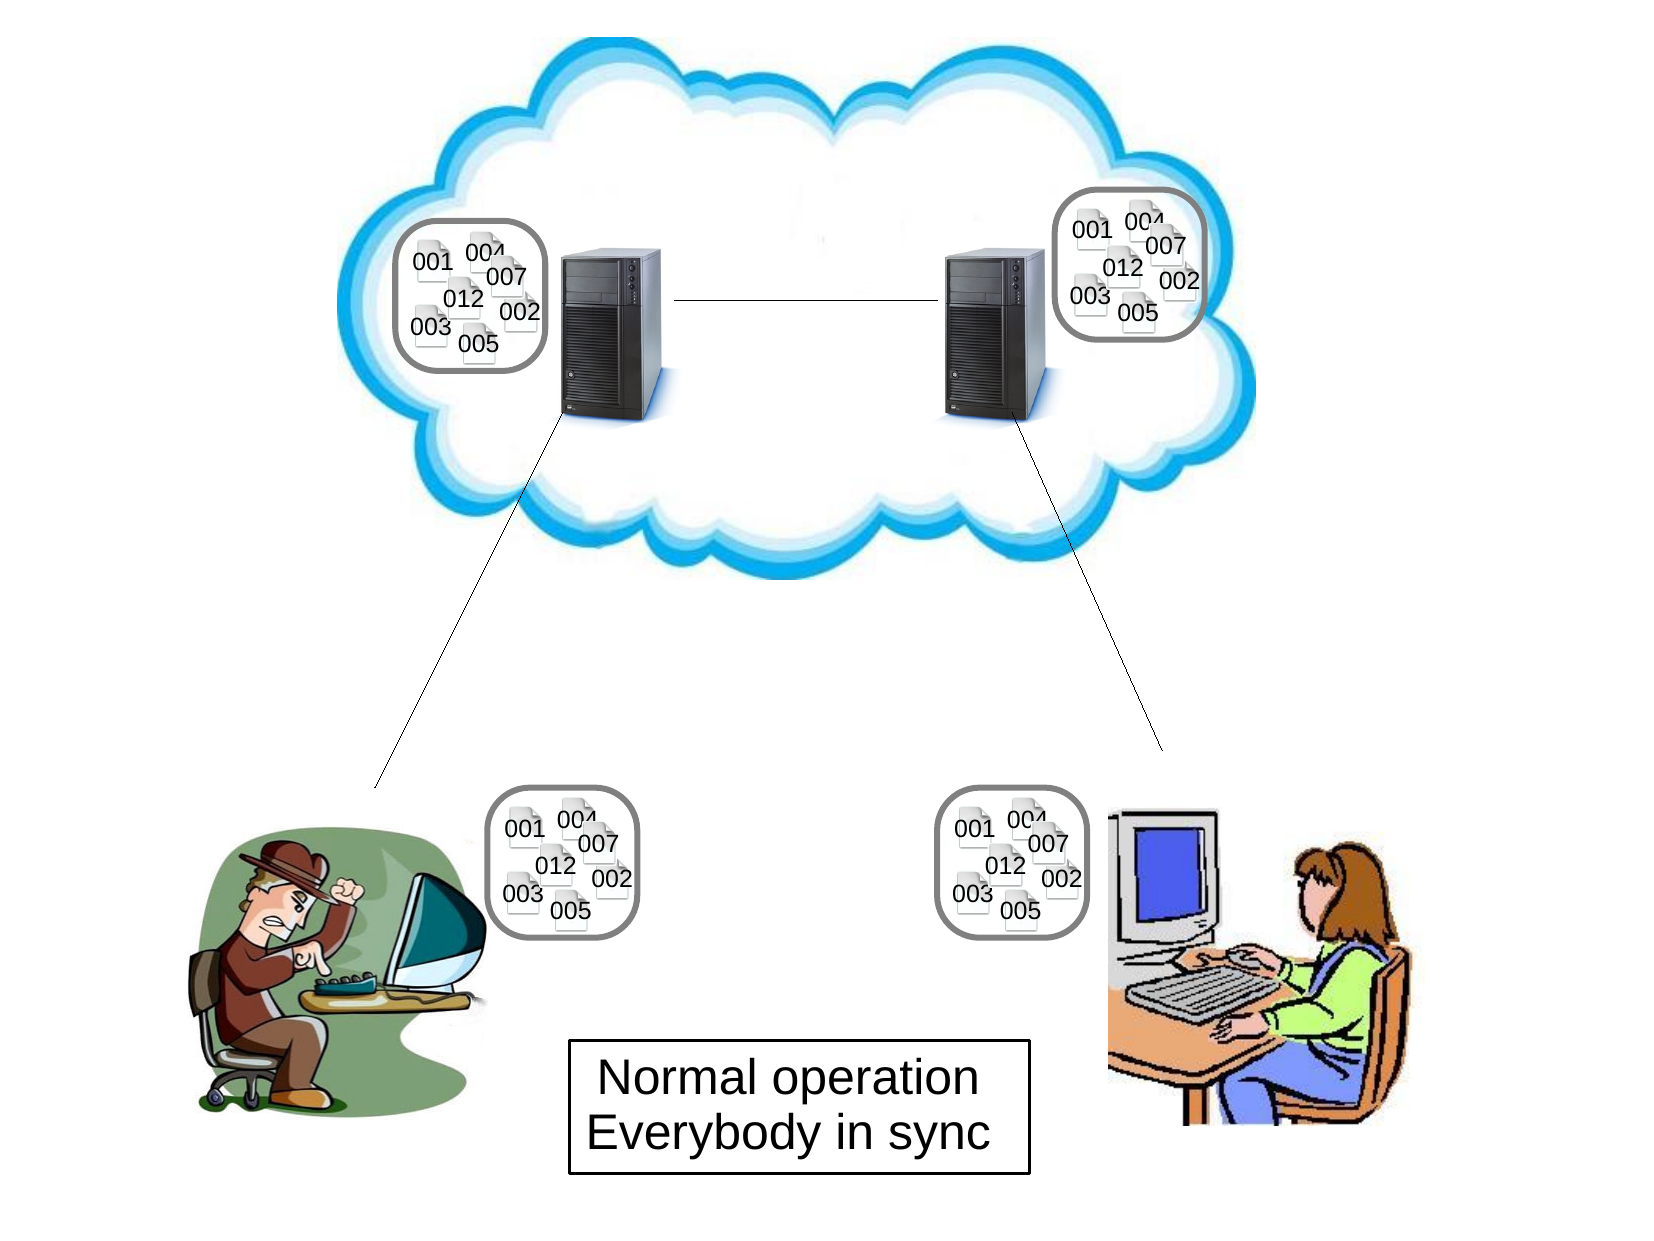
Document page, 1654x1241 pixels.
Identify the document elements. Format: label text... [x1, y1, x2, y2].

picture [1108, 807, 1425, 1126]
picture [501, 797, 634, 933]
text_box Normal operation Everybody in sync [569, 1040, 1030, 1174]
picture [337, 37, 1256, 580]
picture [187, 825, 488, 1120]
picture [951, 797, 1084, 933]
